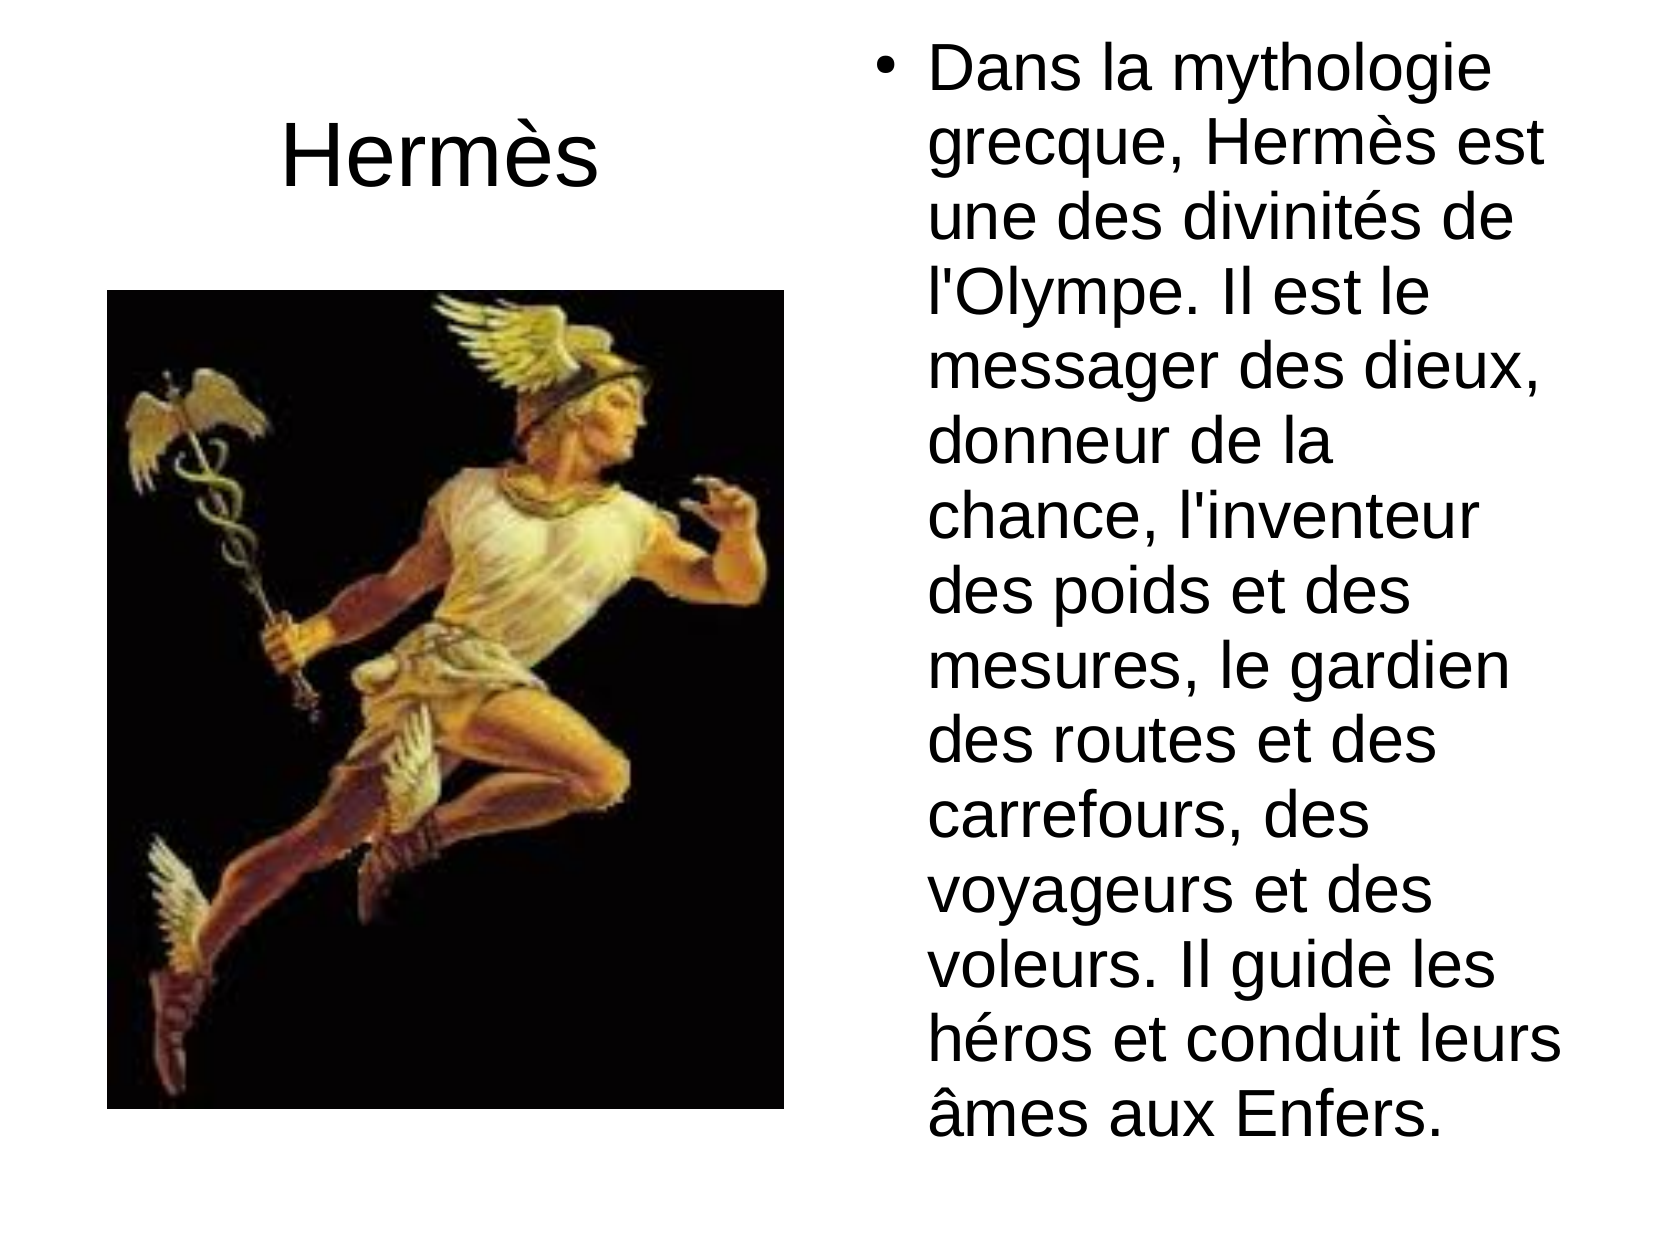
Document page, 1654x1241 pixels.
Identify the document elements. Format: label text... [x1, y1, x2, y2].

list Dans la mythologie grecque, Hermès est une des divinités de l'Olympe. Il est le messager des dieux, donneur de la chance, l'inventeur des poids et des mesures, le gardien des routes et des carrefours, des voyageurs et des voleurs. Il guide les héros et conduit leurs âmes aux Enfers. [856, 29, 1583, 1152]
title Hermès [171, 59, 709, 252]
picture [107, 290, 784, 1109]
